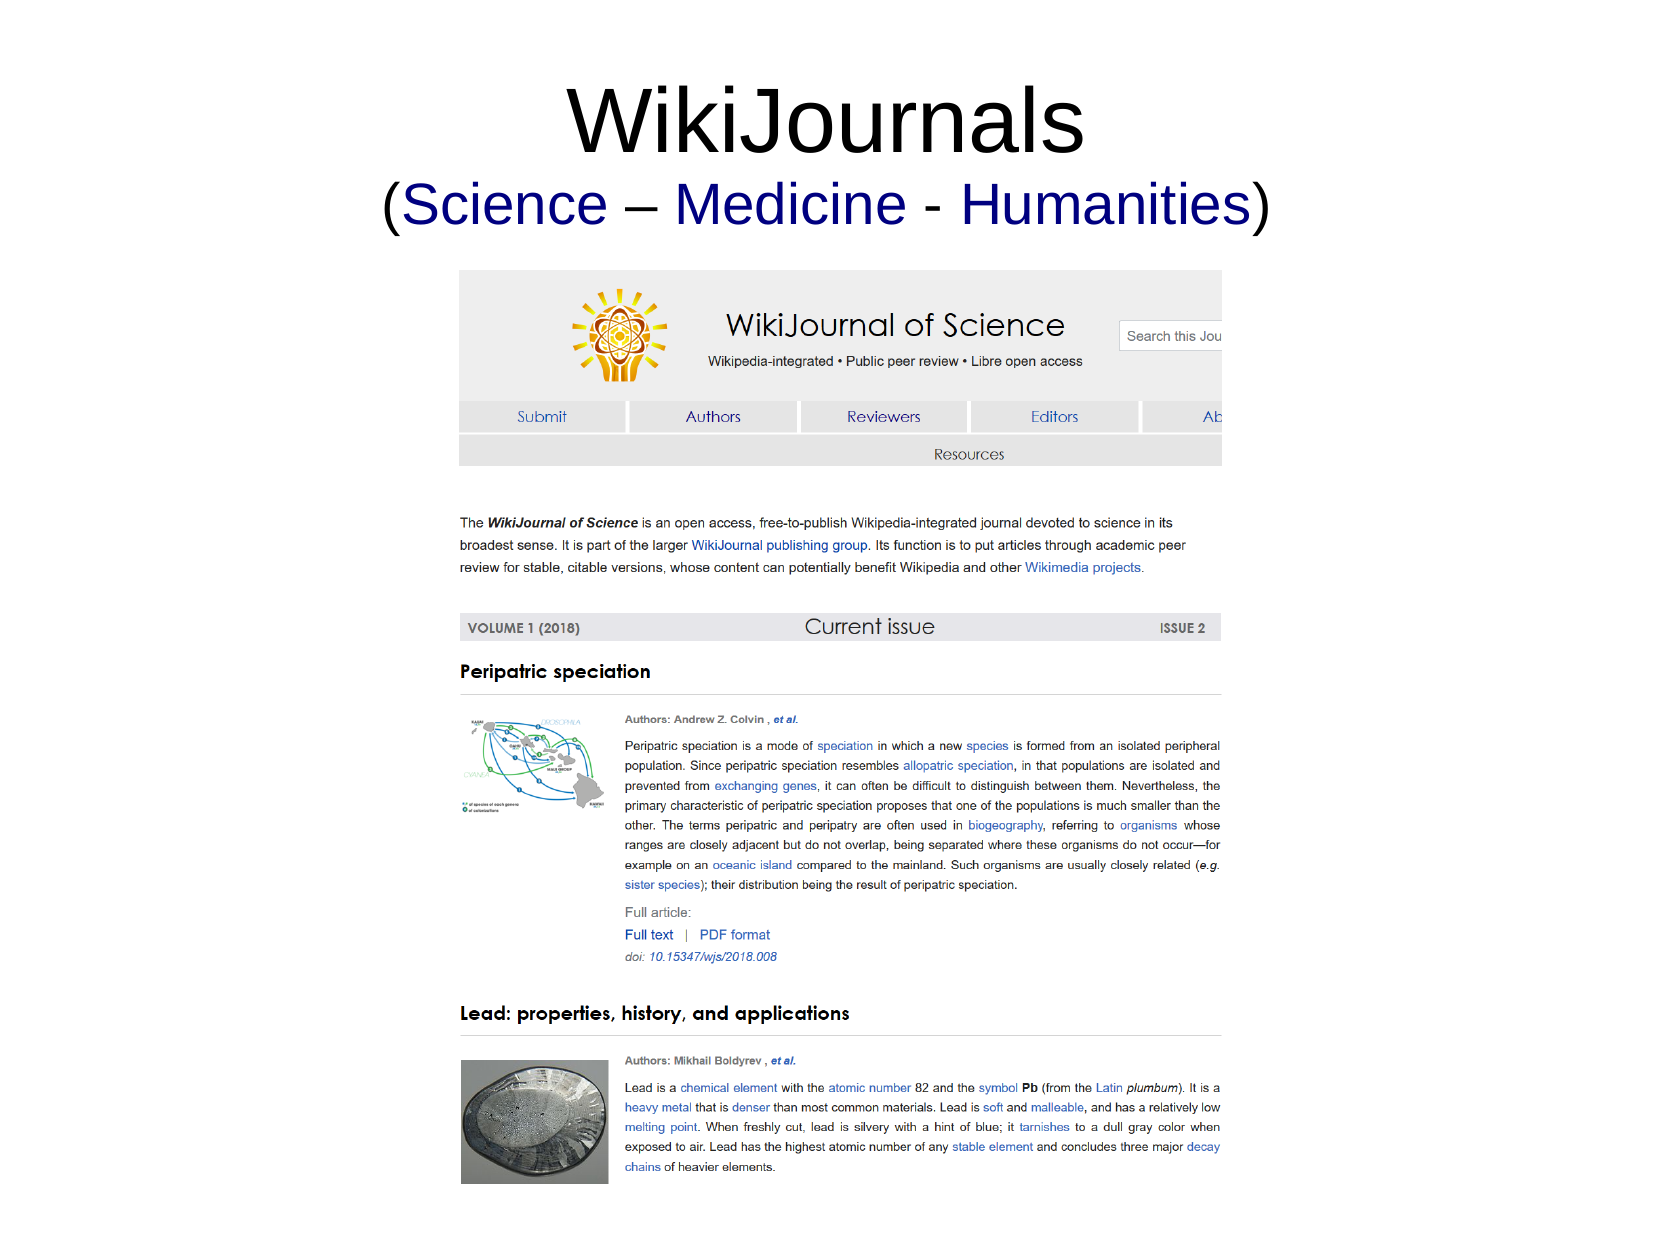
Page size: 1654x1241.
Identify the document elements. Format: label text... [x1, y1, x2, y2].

title WikiJournals (Science – Medicine - Humanities) [82, 49, 1571, 257]
picture [445, 256, 1222, 1184]
